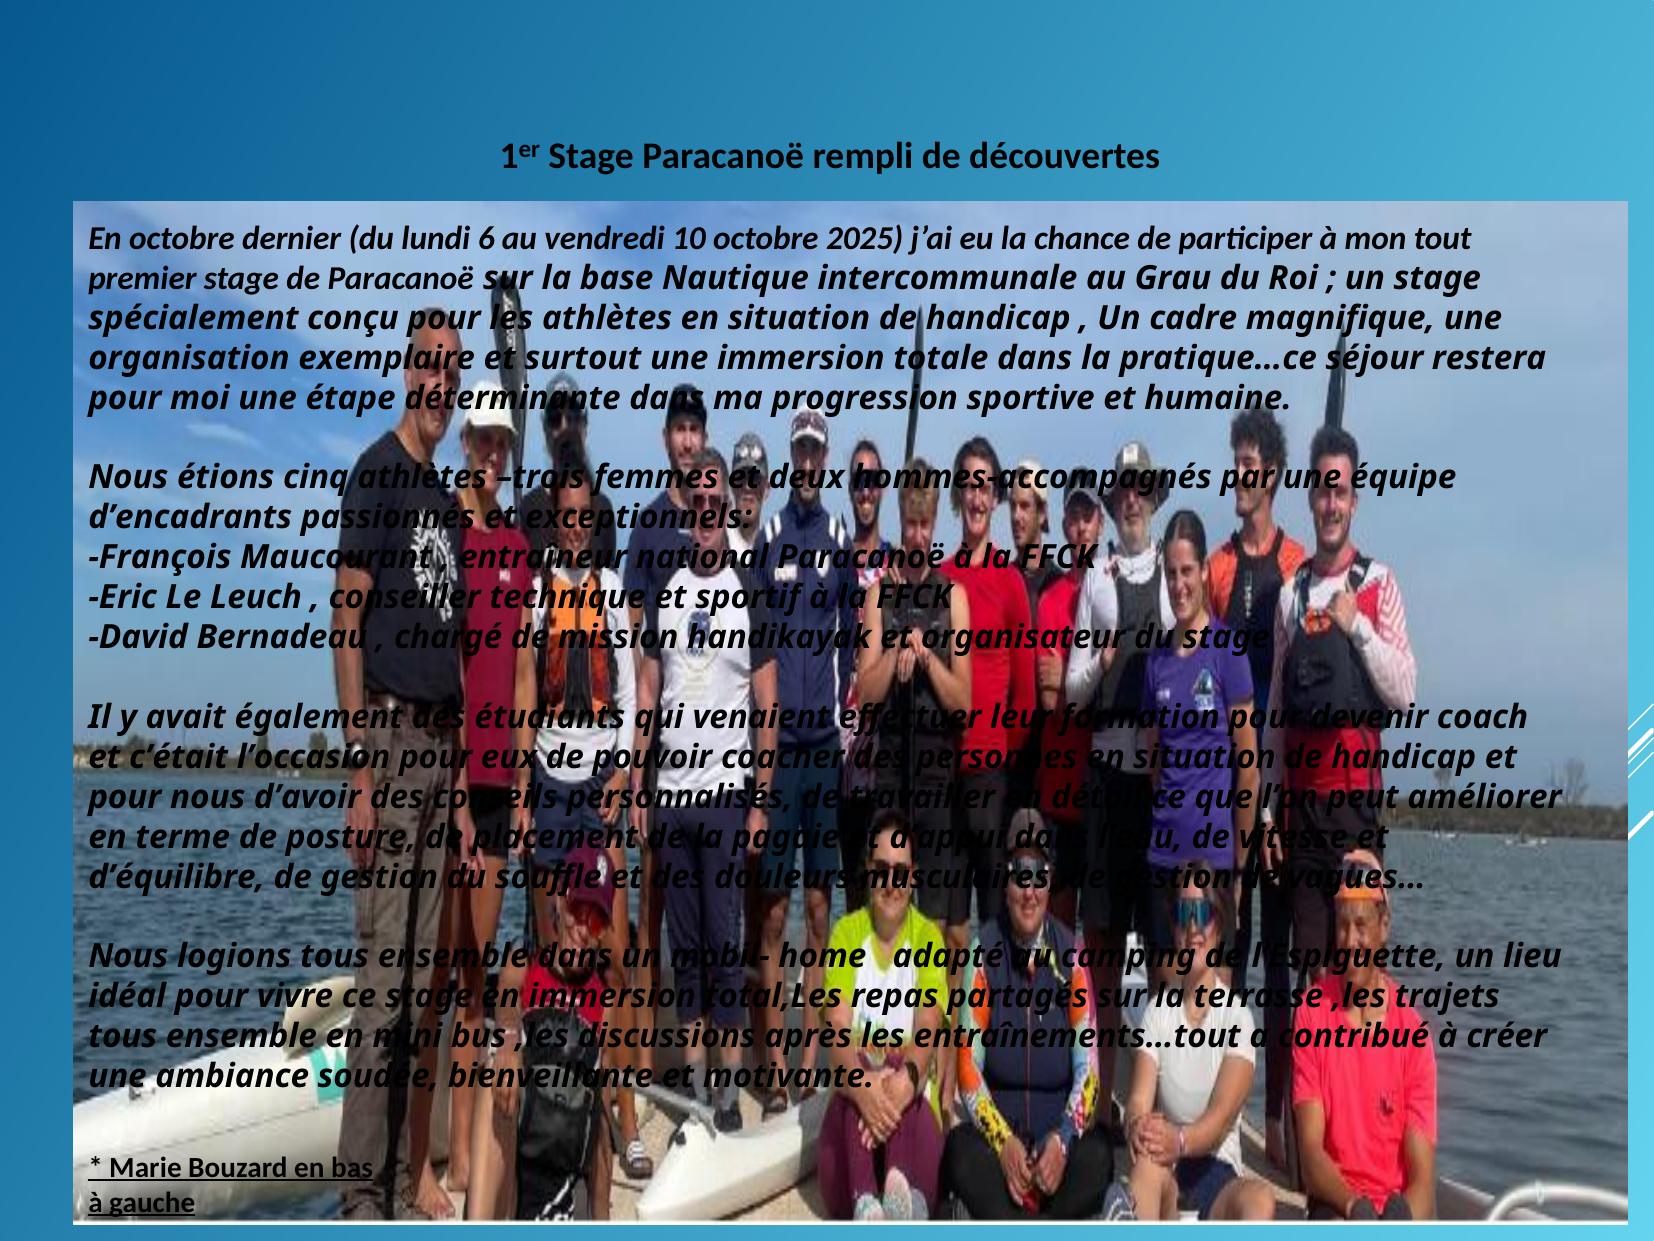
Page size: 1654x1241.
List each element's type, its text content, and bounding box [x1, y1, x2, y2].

text_box 1er Stage Paracanoë rempli de découvertes En octobre dernier (du lundi 6 au vendredi 10 octobre 2025) j’ai eu la chance de participer à mon tout premier stage de Paracanoë sur la base Nautique intercommunale au Grau du Roi ; un stage spécialement conçu pour les athlètes en situation de handicap , Un cadre magnifique, une organisation exemplaire et surtout une immersion totale dans la pratique…ce séjour restera pour moi une étape déterminante dans ma progression sportive et humaine. Nous étions cinq athlètes –trois femmes et deux hommes-accompagnés par une équipe d’encadrants passionnés et exceptionnels: -François Maucourant , entraîneur national Paracanoë à la FFCK -Eric Le Leuch , conseiller technique et sportif à la FFCK -David Bernadeau , chargé de mission handikayak et organisateur du stage Il y avait également des étudiants qui venaient effectuer leur formation pour devenir coach et c’était l’occasion pour eux de pouvoir coacher des personnes en situation de handicap et pour nous d’avoir des conseils personnalisés, de travailler en détail ce que l’on peut améliorer en terme de posture, de placement de la pagaie et d’appui dans l’eau, de vitesse et d’équilibre, de gestion du souffle et des douleurs musculaires, de gestion de vagues… Nous logions tous ensemble dans un mobil- home adapté au camping de l’Espiguette, un lieu idéal pour vivre ce stage en immersion total,Les repas partagés sur la terrasse ,les trajets tous ensemble en mini bus ,les discussions après les entraînements…tout a contribué à créer une ambiance soudée, bienveillante et motivante. [73, 123, 1581, 1154]
picture [398, 201, 1628, 1225]
text_box * Marie Bouzard en bas à gauche [73, 1154, 398, 1241]
